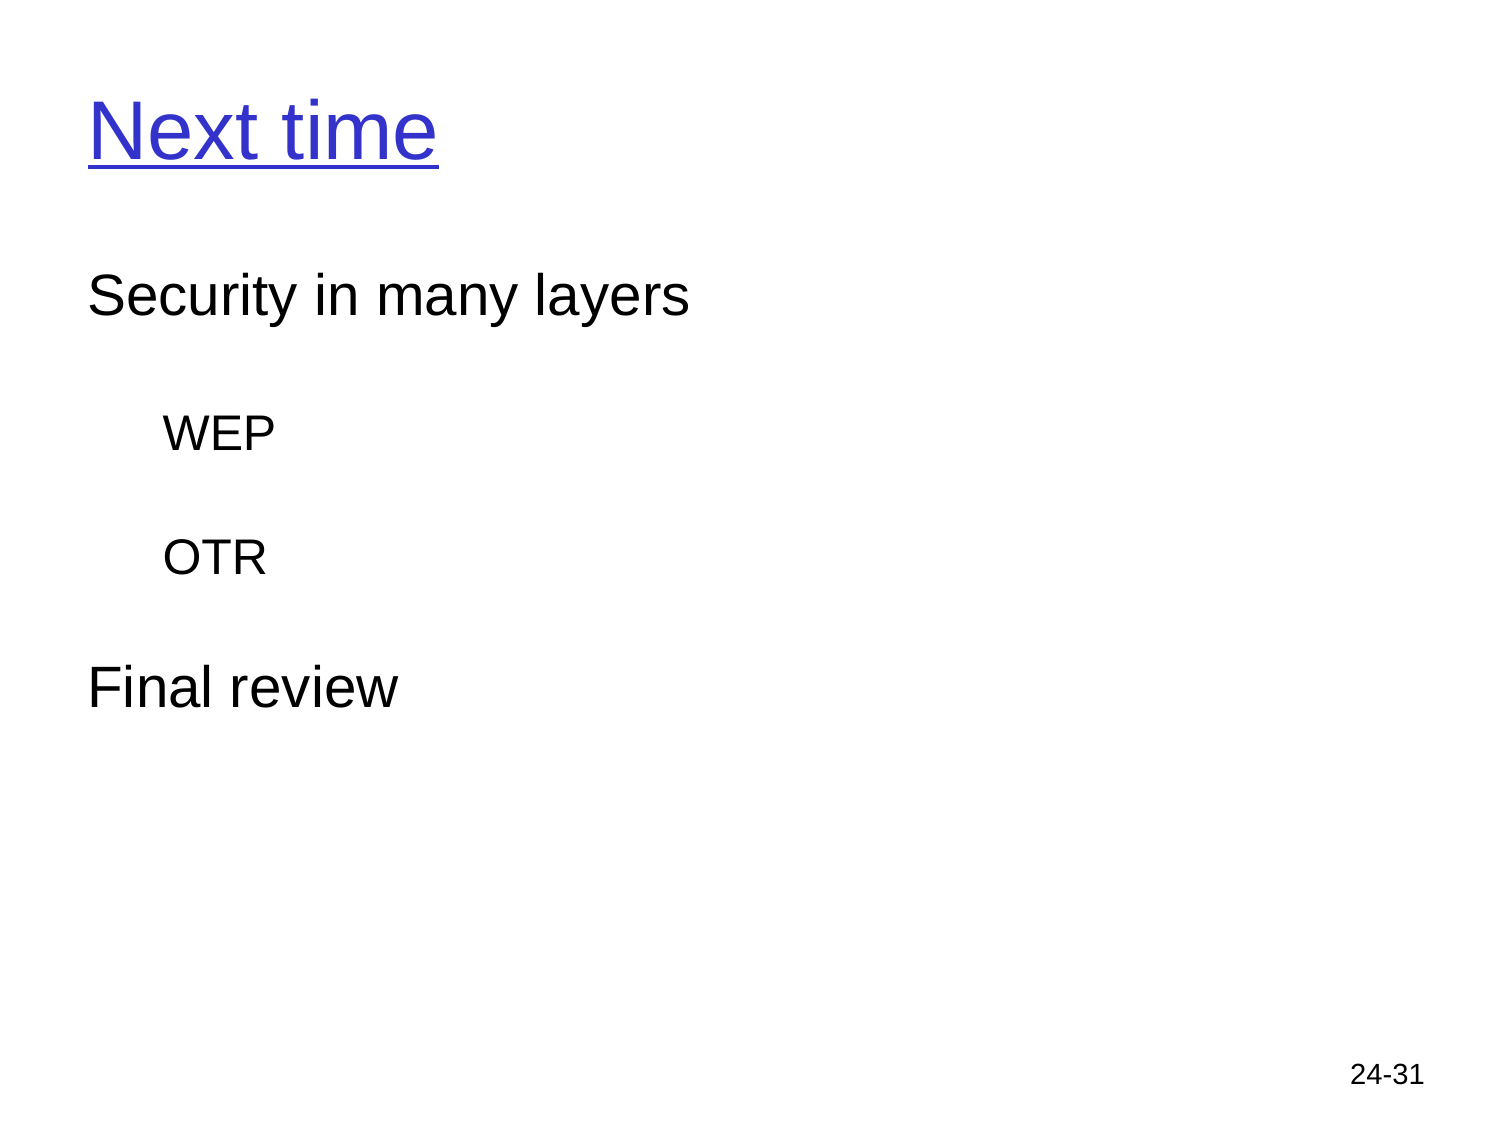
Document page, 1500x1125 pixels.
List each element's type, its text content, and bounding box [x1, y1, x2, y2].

title Next time [87, 23, 1363, 239]
list Security in many layers WEP OTR Final review [87, 262, 1363, 1026]
